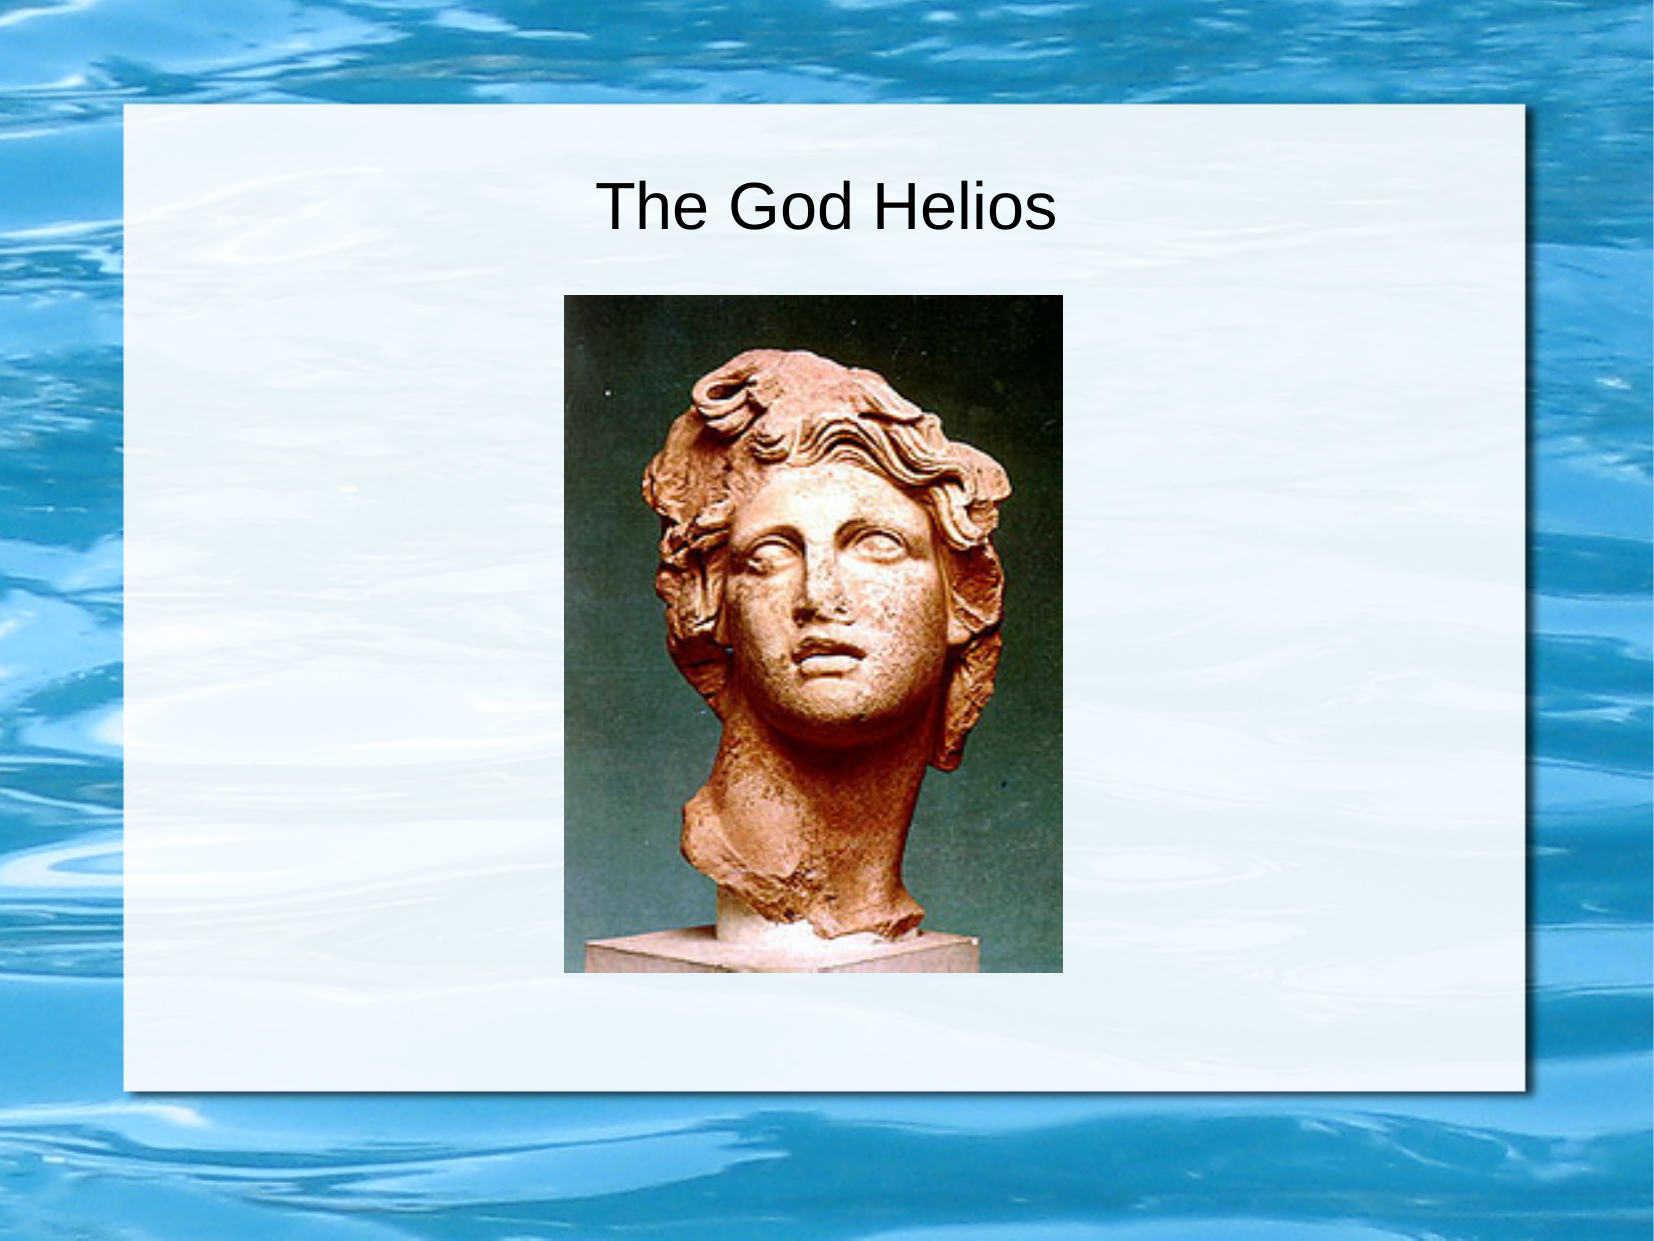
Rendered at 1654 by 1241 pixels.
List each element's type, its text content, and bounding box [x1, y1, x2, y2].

picture [0, 0, 1654, 1241]
title The God Helios [147, 118, 1506, 296]
